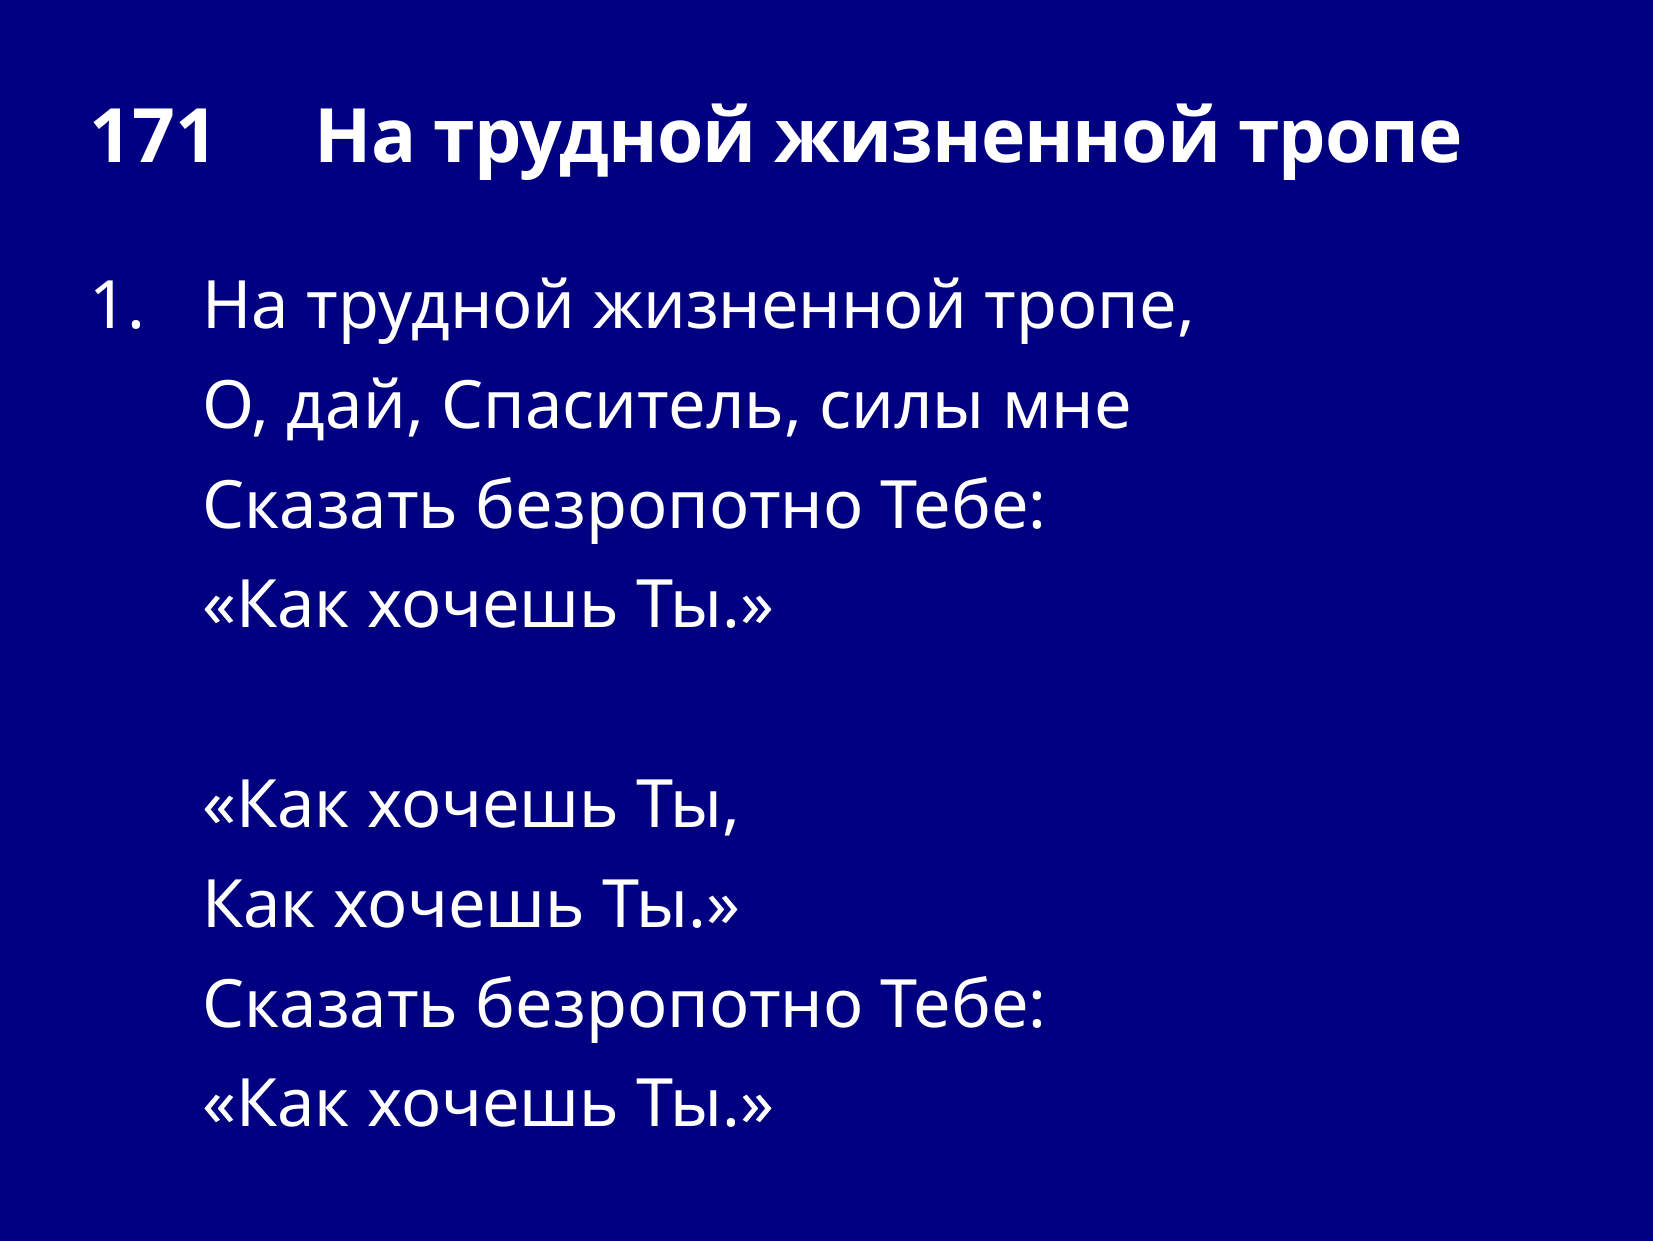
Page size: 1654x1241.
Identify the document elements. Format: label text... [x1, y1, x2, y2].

text_box 1. На трудной жизненной тропе, О, дай, Спаситель, силы мне Сказать безропотно Тебе: «Как хочешь Ты.» «Как хочешь Ты, Как хочешь Ты.» Сказать безропотно Тебе: «Как хочешь Ты.» [75, 188, 1576, 1163]
text_box 171 На трудной жизненной тропе [75, 75, 1651, 188]
